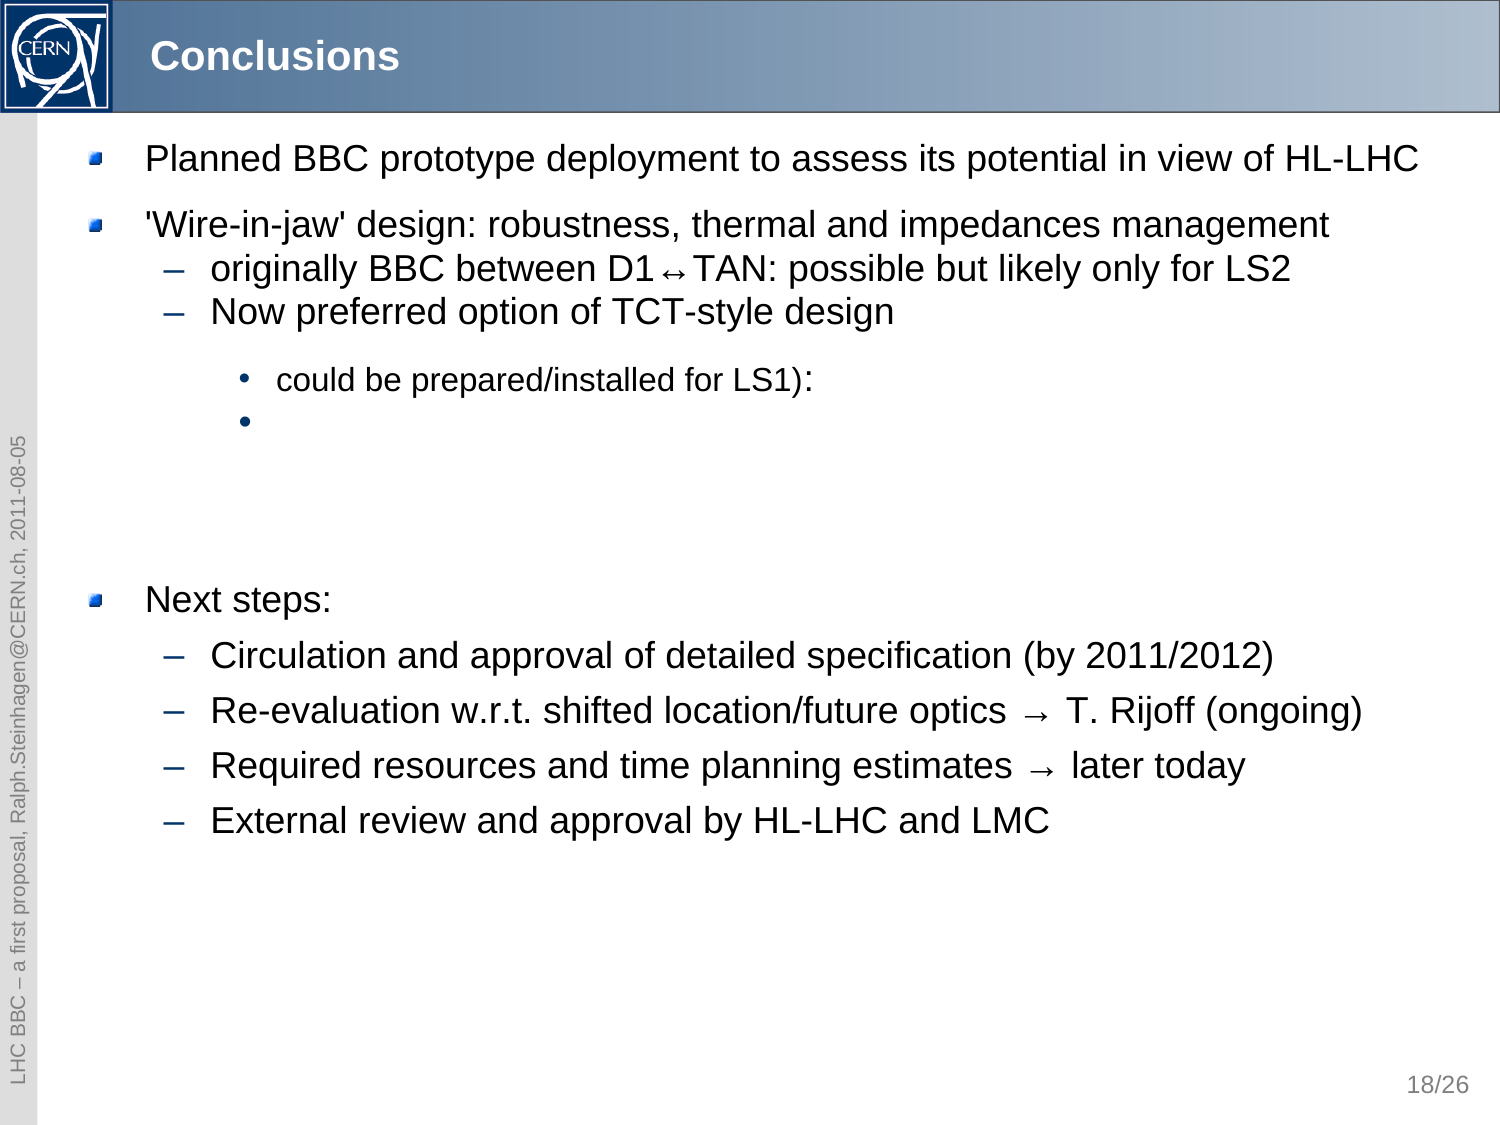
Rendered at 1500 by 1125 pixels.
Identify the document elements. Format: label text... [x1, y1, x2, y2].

title Conclusions [150, 0, 1201, 113]
picture [0, 0, 113, 113]
list Planned BBC prototype deployment to assess its potential in view of HL-LHC 'Wire-in-jaw' design: robustness, thermal and impedances management originally BBC between D1↔TAN: possible but likely only for LS2 Now preferred option of TCT-style design could be prepared/installed for LS1): Next steps: Circulation and approval of detailed specification (by 2011/2012) Re-evaluation w.r.t. shifted location/future optics → T. Rijoff (ongoing) Required resources and time planning estimates → later today External review and approval by HL-LHC and LMC [88, 136, 1439, 1028]
